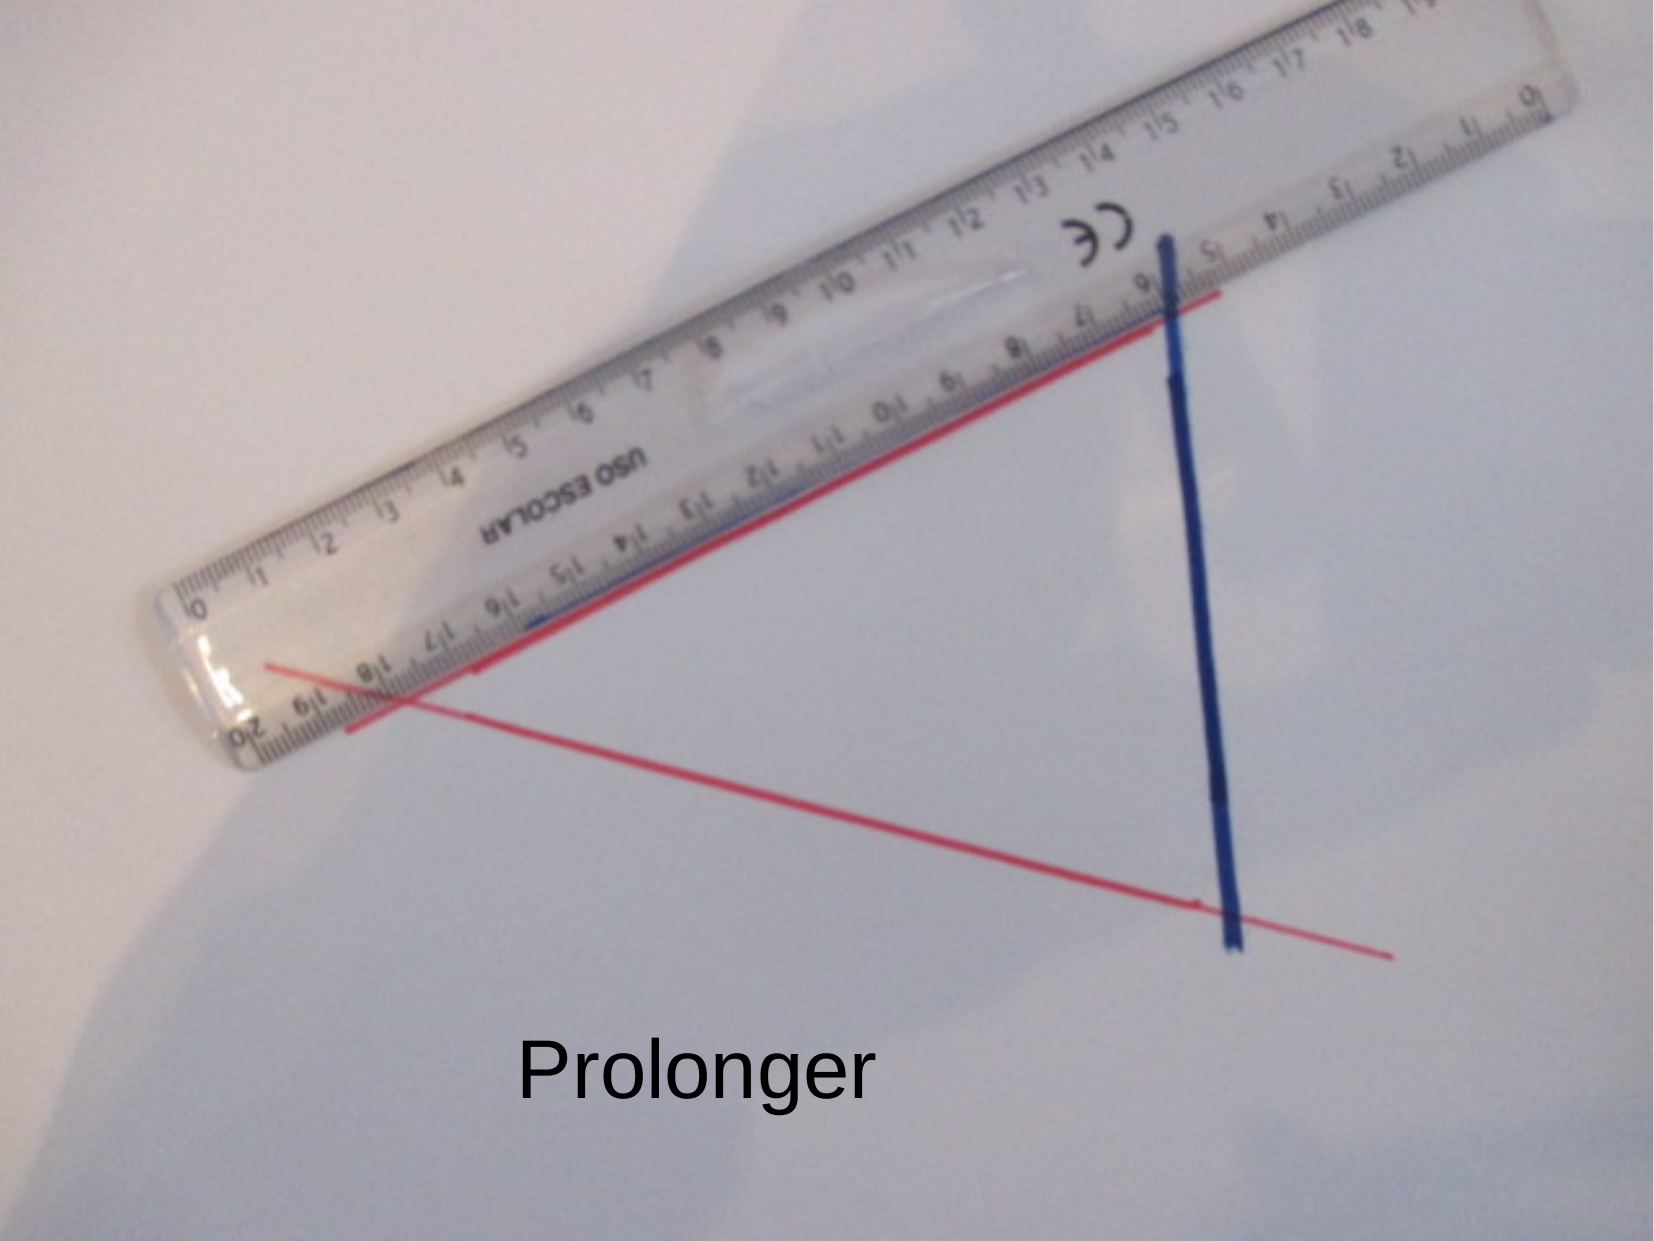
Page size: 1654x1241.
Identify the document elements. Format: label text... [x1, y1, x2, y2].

text_box Prolonger [502, 1015, 893, 1124]
picture [0, 0, 1654, 1241]
